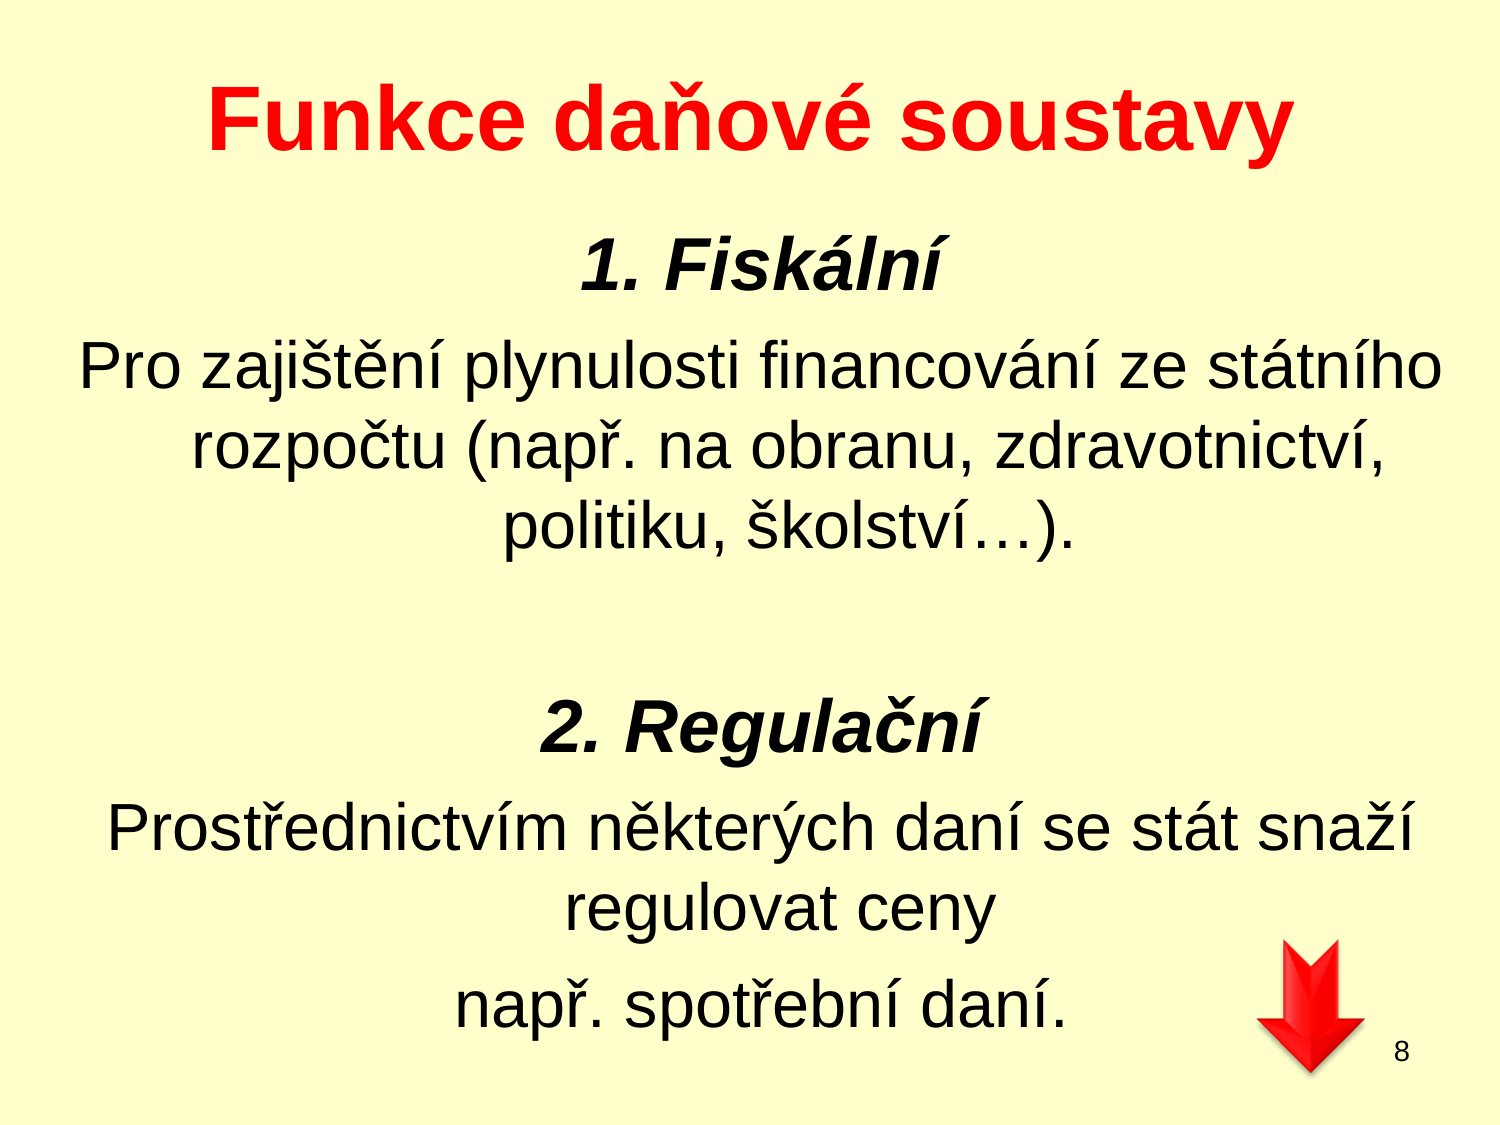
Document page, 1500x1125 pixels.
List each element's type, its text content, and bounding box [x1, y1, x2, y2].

picture [1247, 934, 1375, 1087]
text_box <číslo> [1074, 1024, 1426, 1103]
title Funkce daňové soustavy [76, 0, 1427, 207]
list 1. Fiskální Pro zajištění plynulosti financování ze státního rozpočtu (např. na obranu, zdravotnictví, politiku, školství…). 2. Regulační Prostřednictvím některých daní se stát snaží regulovat ceny např. spotřební daní. [53, 207, 1471, 1125]
